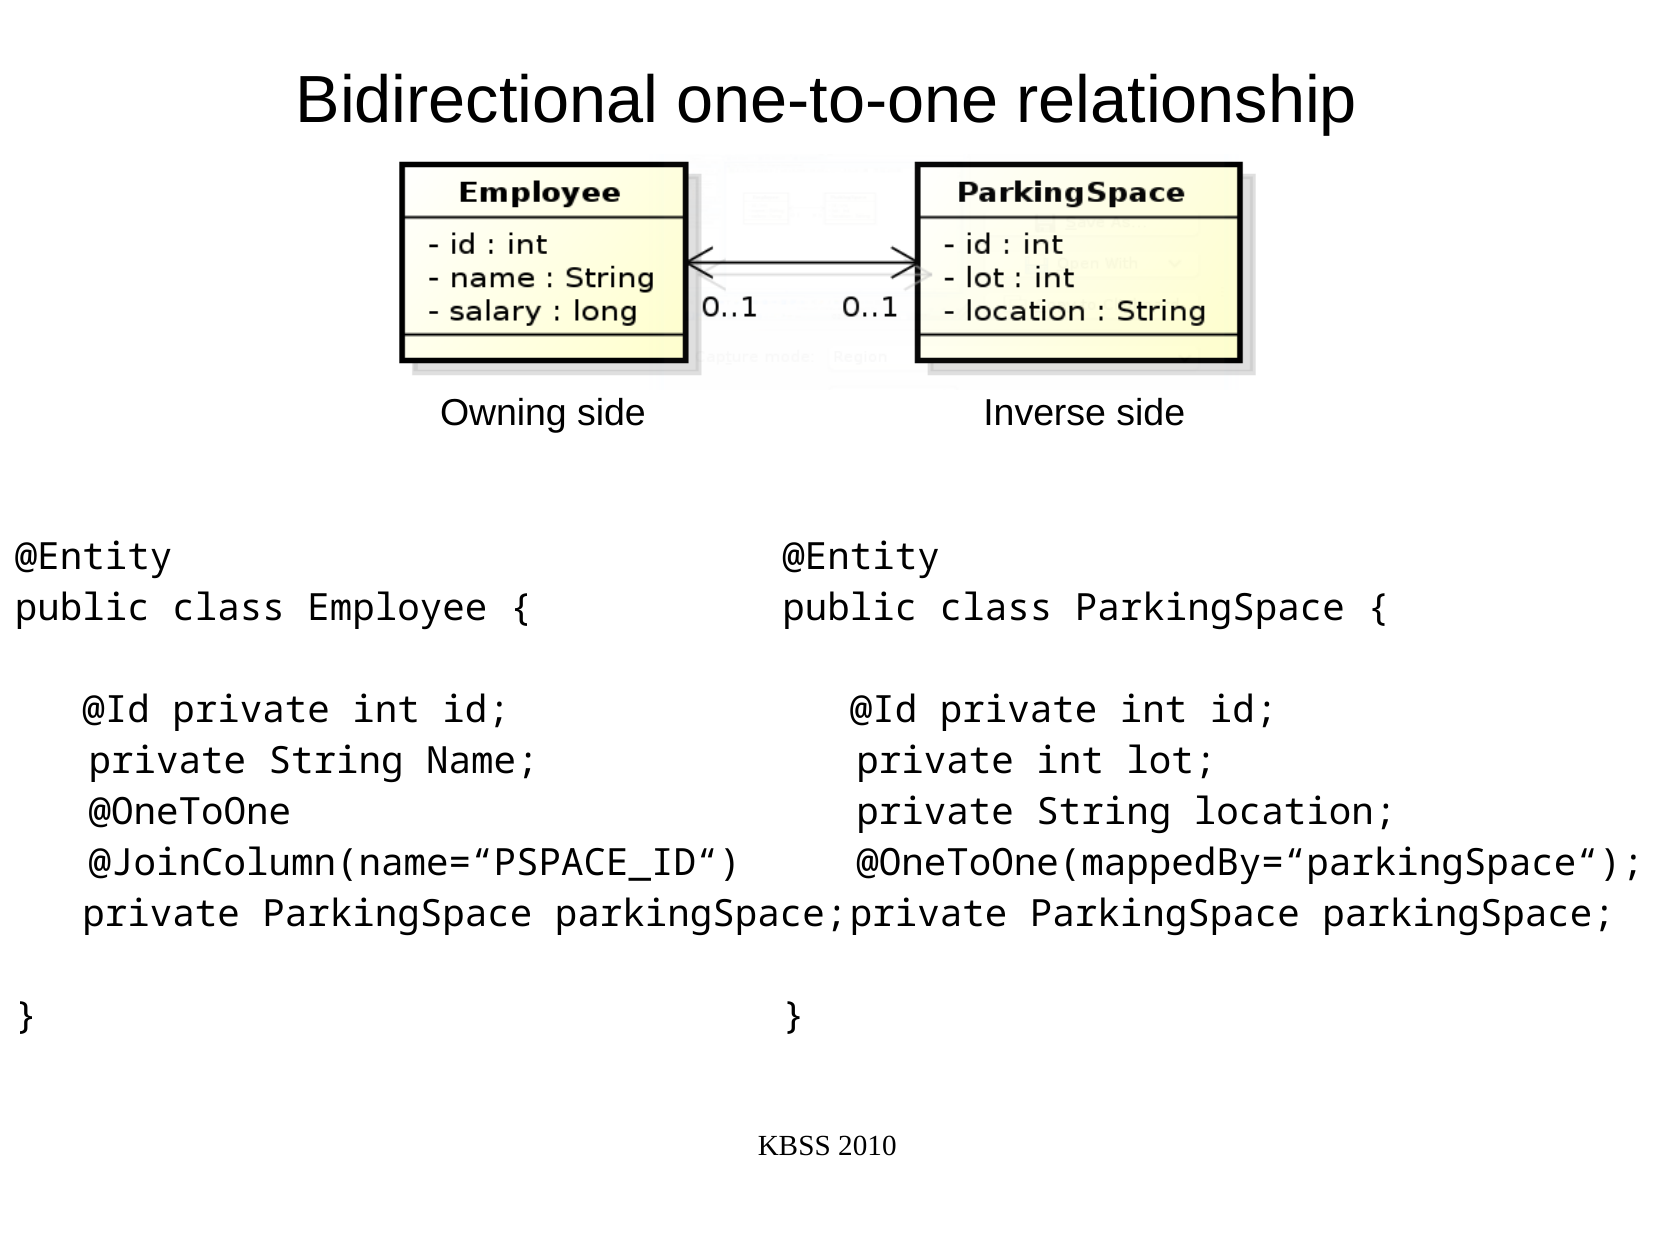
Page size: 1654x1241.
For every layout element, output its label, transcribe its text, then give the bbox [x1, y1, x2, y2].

text_box Owning side [425, 390, 662, 441]
text_box Inverse side [968, 383, 1201, 441]
text_box @Entity public class Employee { @Id private int id; private String Name; @OneToOne @JoinColumn(name=“PSPACE_ID“) private ParkingSpace parkingSpace; } [0, 521, 714, 1040]
picture [388, 154, 1276, 390]
text_box @Entity public class ParkingSpace { @Id private int id; private int lot; private String location; @OneToOne(mappedBy=“parkingSpace“); private ParkingSpace parkingSpace; } [767, 521, 1586, 1040]
title Bidirectional one-to-one relationship [82, 3, 1571, 196]
